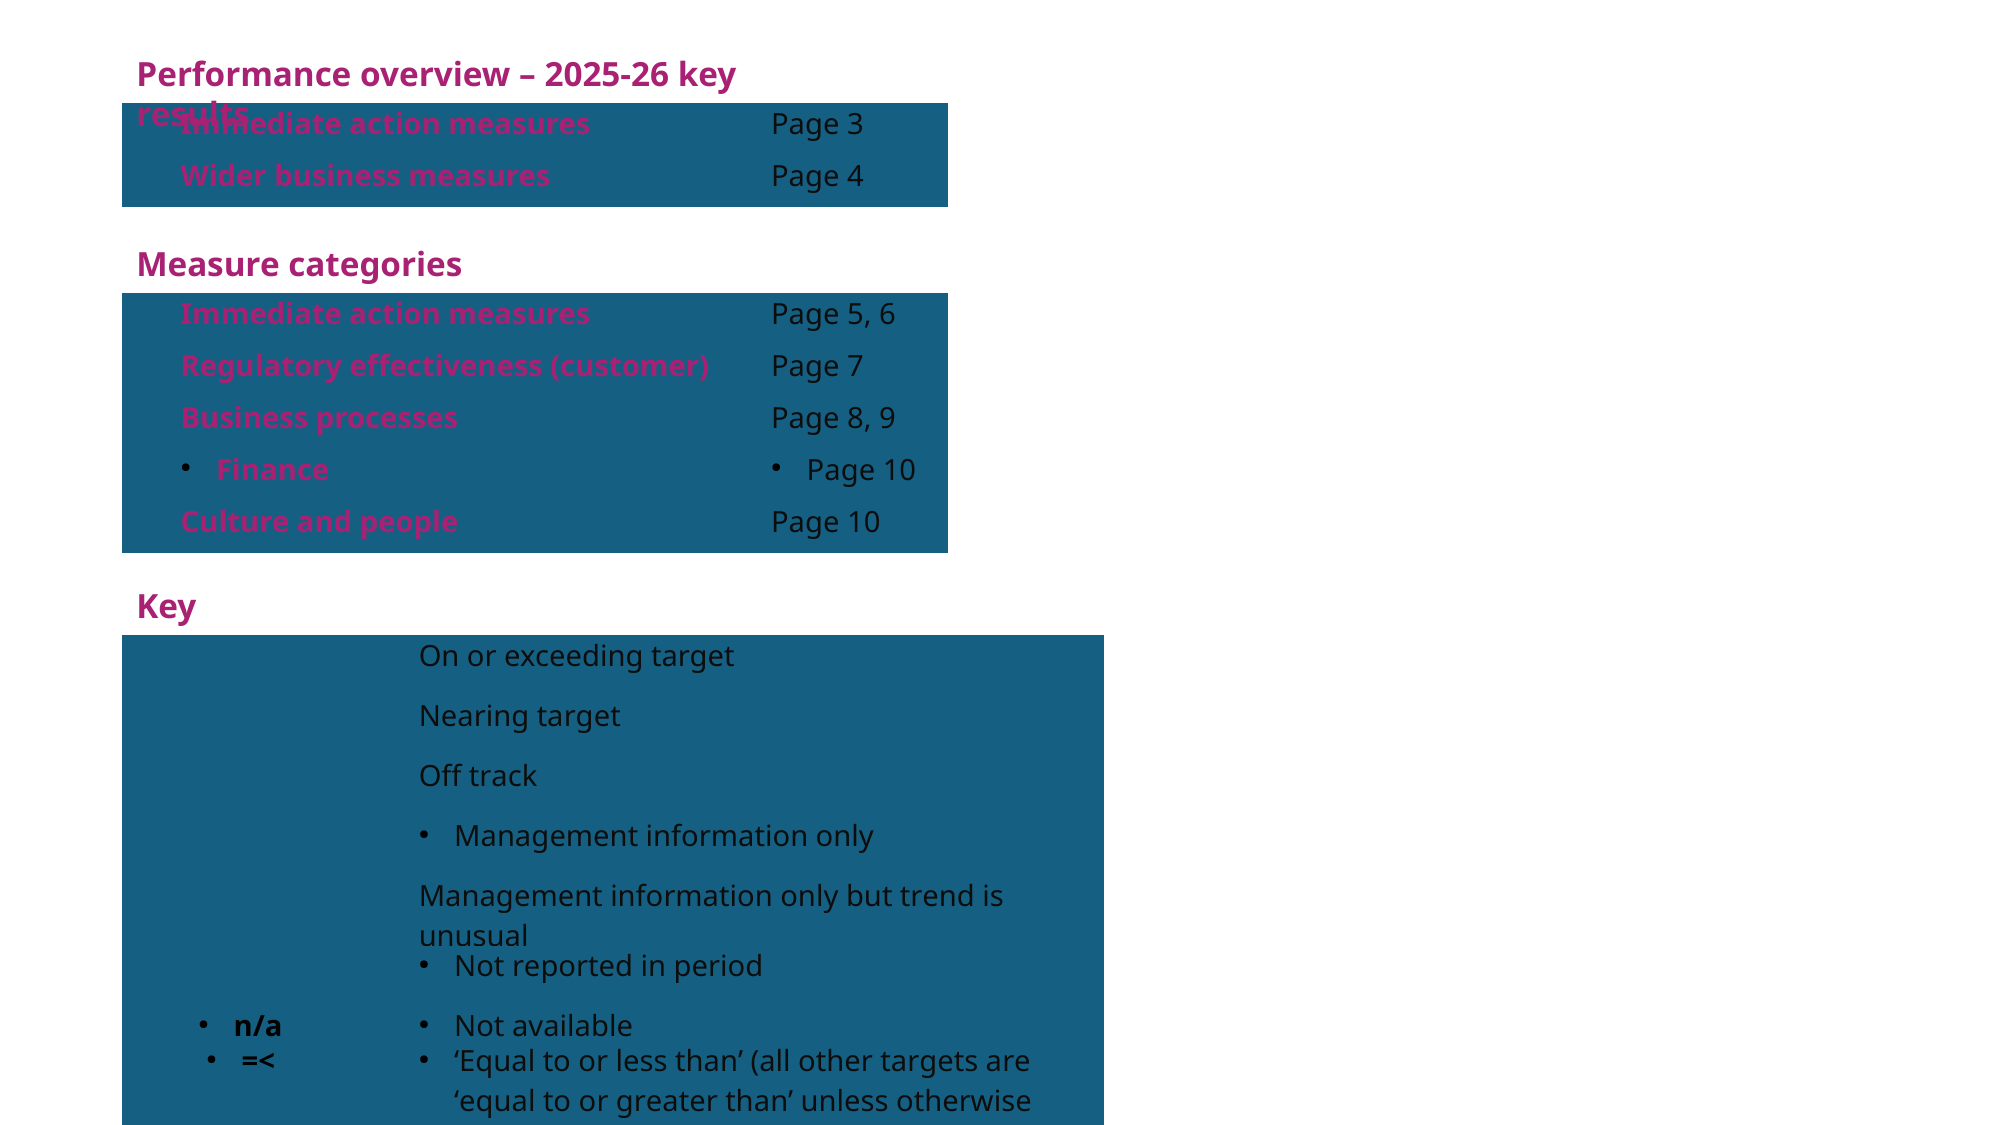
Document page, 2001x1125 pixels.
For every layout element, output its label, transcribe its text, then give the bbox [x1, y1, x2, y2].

table_cell Wider business measures [122, 155, 712, 207]
table_header [122, 635, 360, 695]
table_cell Page 8, 9 [712, 397, 948, 449]
text_box Key [121, 577, 852, 633]
table_cell Culture and people [122, 501, 712, 553]
table_cell [122, 816, 360, 876]
table_cell Off track [360, 755, 1104, 816]
table_cell Page 10 [712, 449, 948, 501]
table_cell Business processes [122, 397, 712, 449]
table_cell Finance [122, 449, 712, 501]
table_header Page 5, 6 [712, 293, 948, 345]
table_cell [122, 946, 360, 1006]
table_cell =< [122, 1041, 360, 1125]
table_cell Page 4 [712, 155, 948, 207]
table_cell [122, 876, 360, 946]
table_cell Not available [360, 1006, 1104, 1041]
table_cell [122, 695, 360, 755]
table_cell Management information only [360, 816, 1104, 876]
table_cell ‘Equal to or less than’ (all other targets are ‘equal to or greater than’ unless otherwise specified) [360, 1041, 1104, 1125]
table_header On or exceeding target [360, 635, 1104, 695]
table_header Page 3 [712, 103, 948, 155]
table_header Immediate action measures [122, 103, 712, 155]
table_cell Not reported in period [360, 946, 1104, 1006]
text_box Performance overview – 2025-26 key results [121, 45, 852, 102]
table_cell Nearing target [360, 695, 1104, 755]
table_cell Management information only but trend is unusual [360, 876, 1104, 946]
table_cell Regulatory effectiveness (customer) [122, 345, 712, 397]
table_cell [122, 755, 360, 816]
table_header Immediate action measures [122, 293, 712, 345]
title Measure categories [121, 235, 852, 292]
table_cell n/a [122, 1006, 360, 1041]
table_cell Page 7 [712, 345, 948, 397]
table_cell Page 10 [712, 501, 948, 553]
